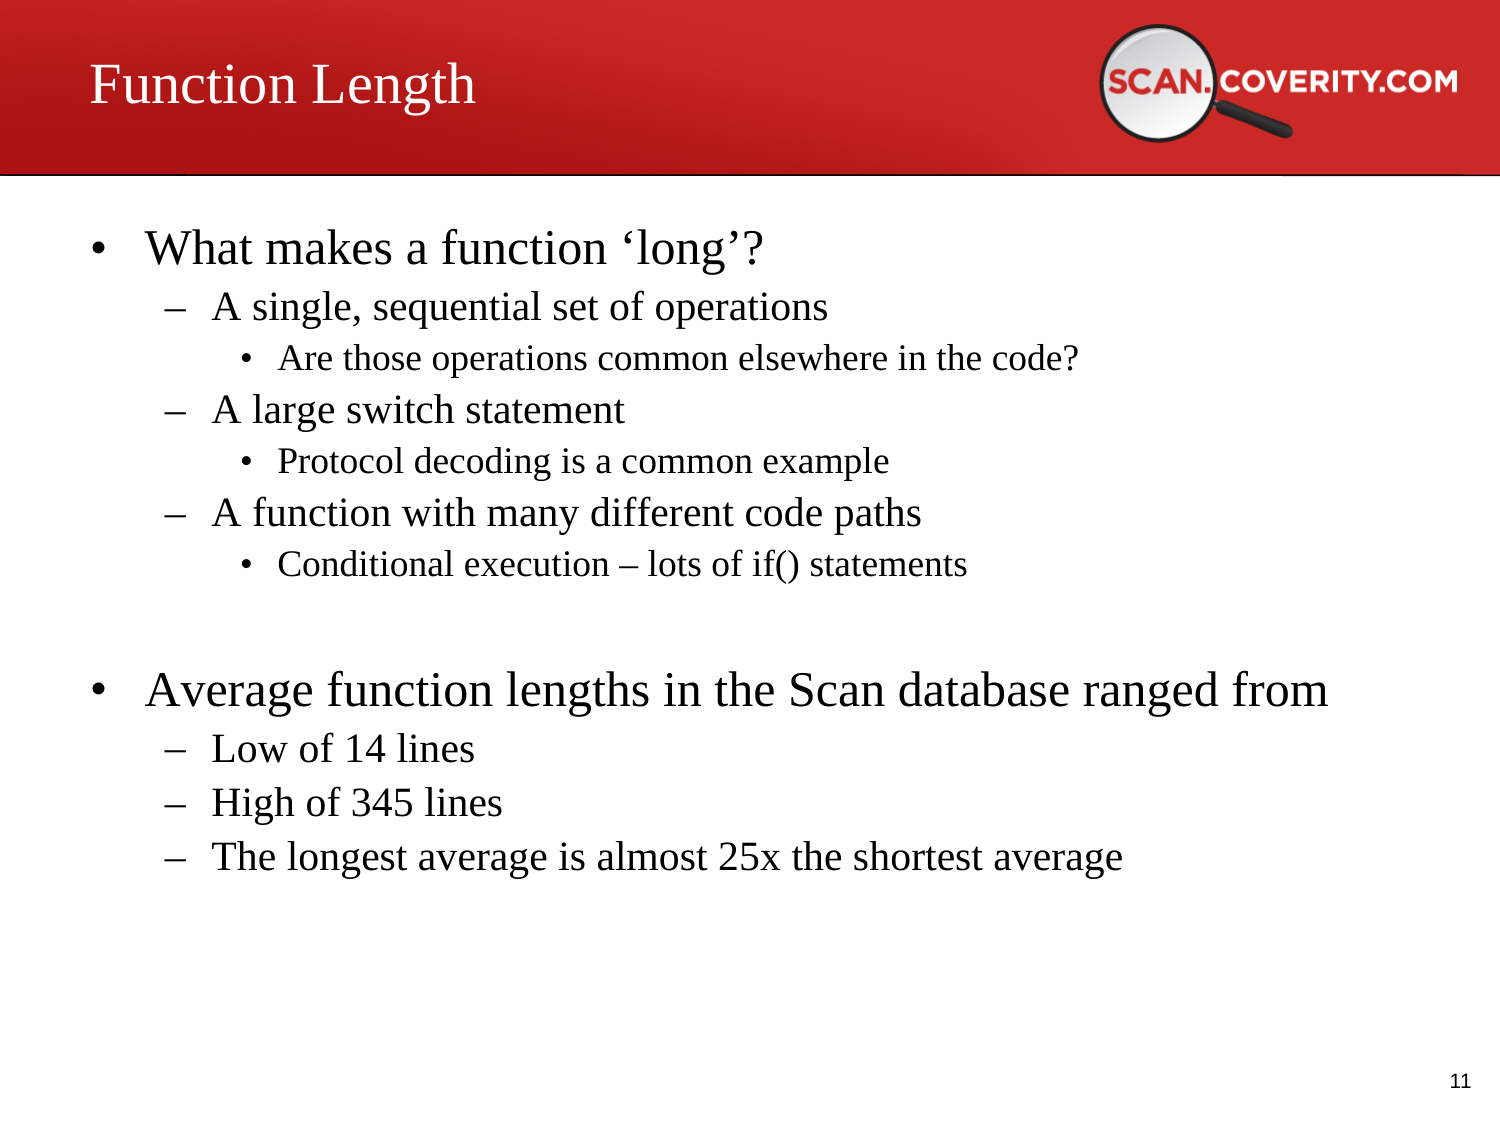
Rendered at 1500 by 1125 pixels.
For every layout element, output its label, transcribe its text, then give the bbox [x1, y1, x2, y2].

picture [0, 0, 1500, 174]
list What makes a function ‘long’? A single, sequential set of operations Are those operations common elsewhere in the code? A large switch statement Protocol decoding is a common example A function with many different code paths Conditional execution – lots of if() statements Average function lengths in the Scan database ranged from Low of 14 lines High of 345 lines The longest average is almost 25x the shortest average [75, 212, 1426, 1001]
title Function Length [74, 24, 1100, 143]
